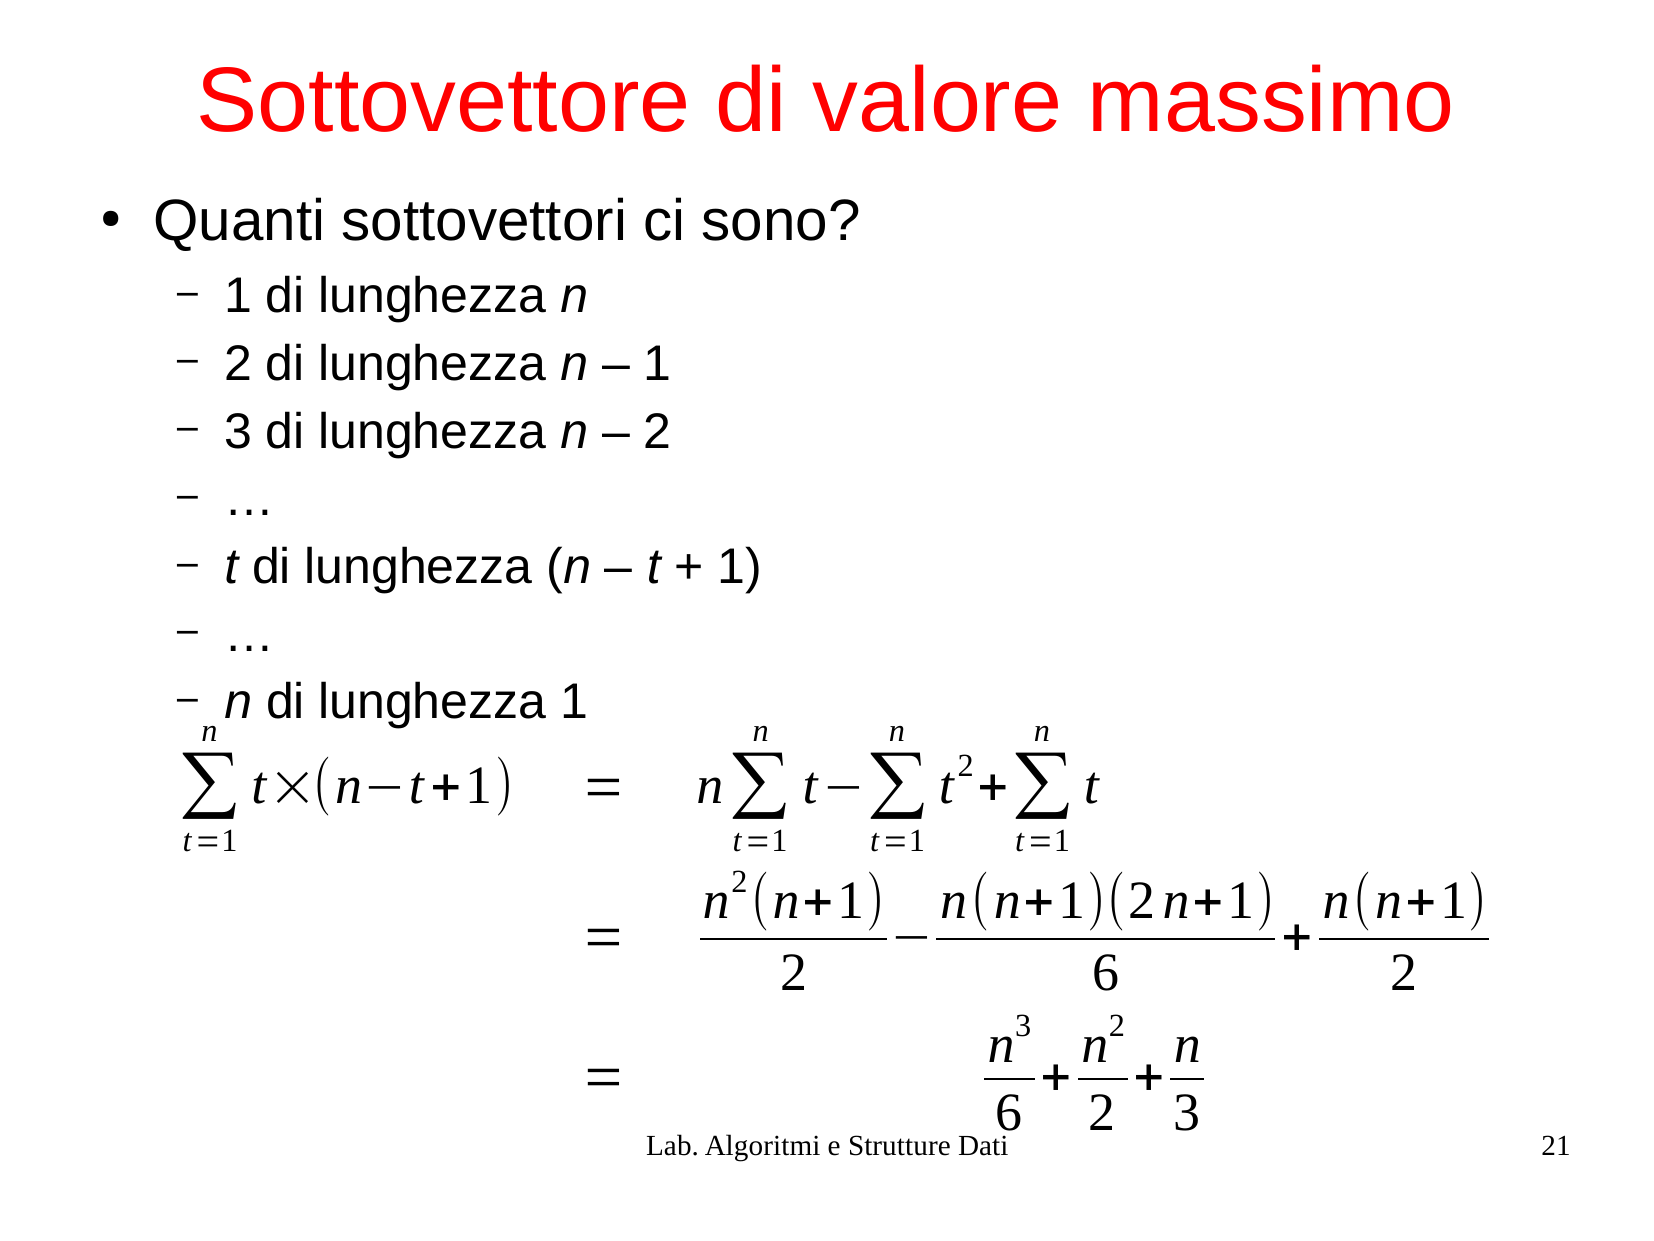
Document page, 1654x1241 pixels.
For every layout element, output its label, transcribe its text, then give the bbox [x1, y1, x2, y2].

list Quanti sottovettori ci sono? 1 di lunghezza n 2 di lunghezza n – 1 3 di lunghezza n – 2 … t di lunghezza (n – t + 1) … n di lunghezza 1 [82, 187, 1571, 1109]
chart [172, 712, 1498, 1143]
title Sottovettore di valore massimo [82, 48, 1571, 152]
